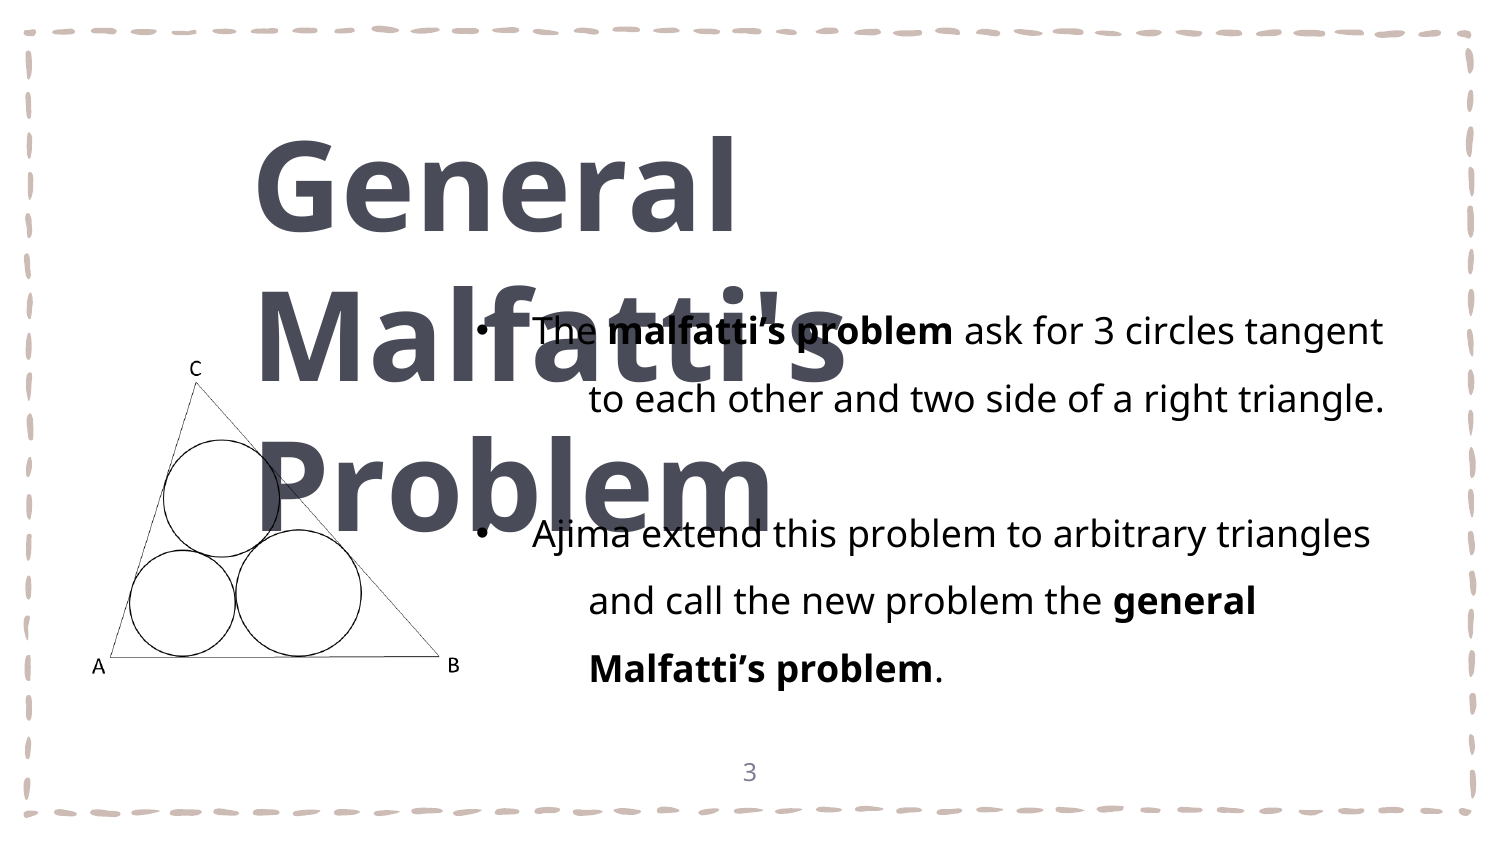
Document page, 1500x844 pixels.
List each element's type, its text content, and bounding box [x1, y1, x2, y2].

text_box The malfatti’s problem ask for 3 circles tangent to each other and two side of a right triangle. Ajima extend this problem to arbitrary triangles and call the new problem the general Malfatti’s problem. [460, 277, 1405, 694]
text_box 3 [0, 741, 1500, 807]
picture [77, 346, 474, 694]
text_box General Malfatti's Problem [236, 92, 1311, 251]
